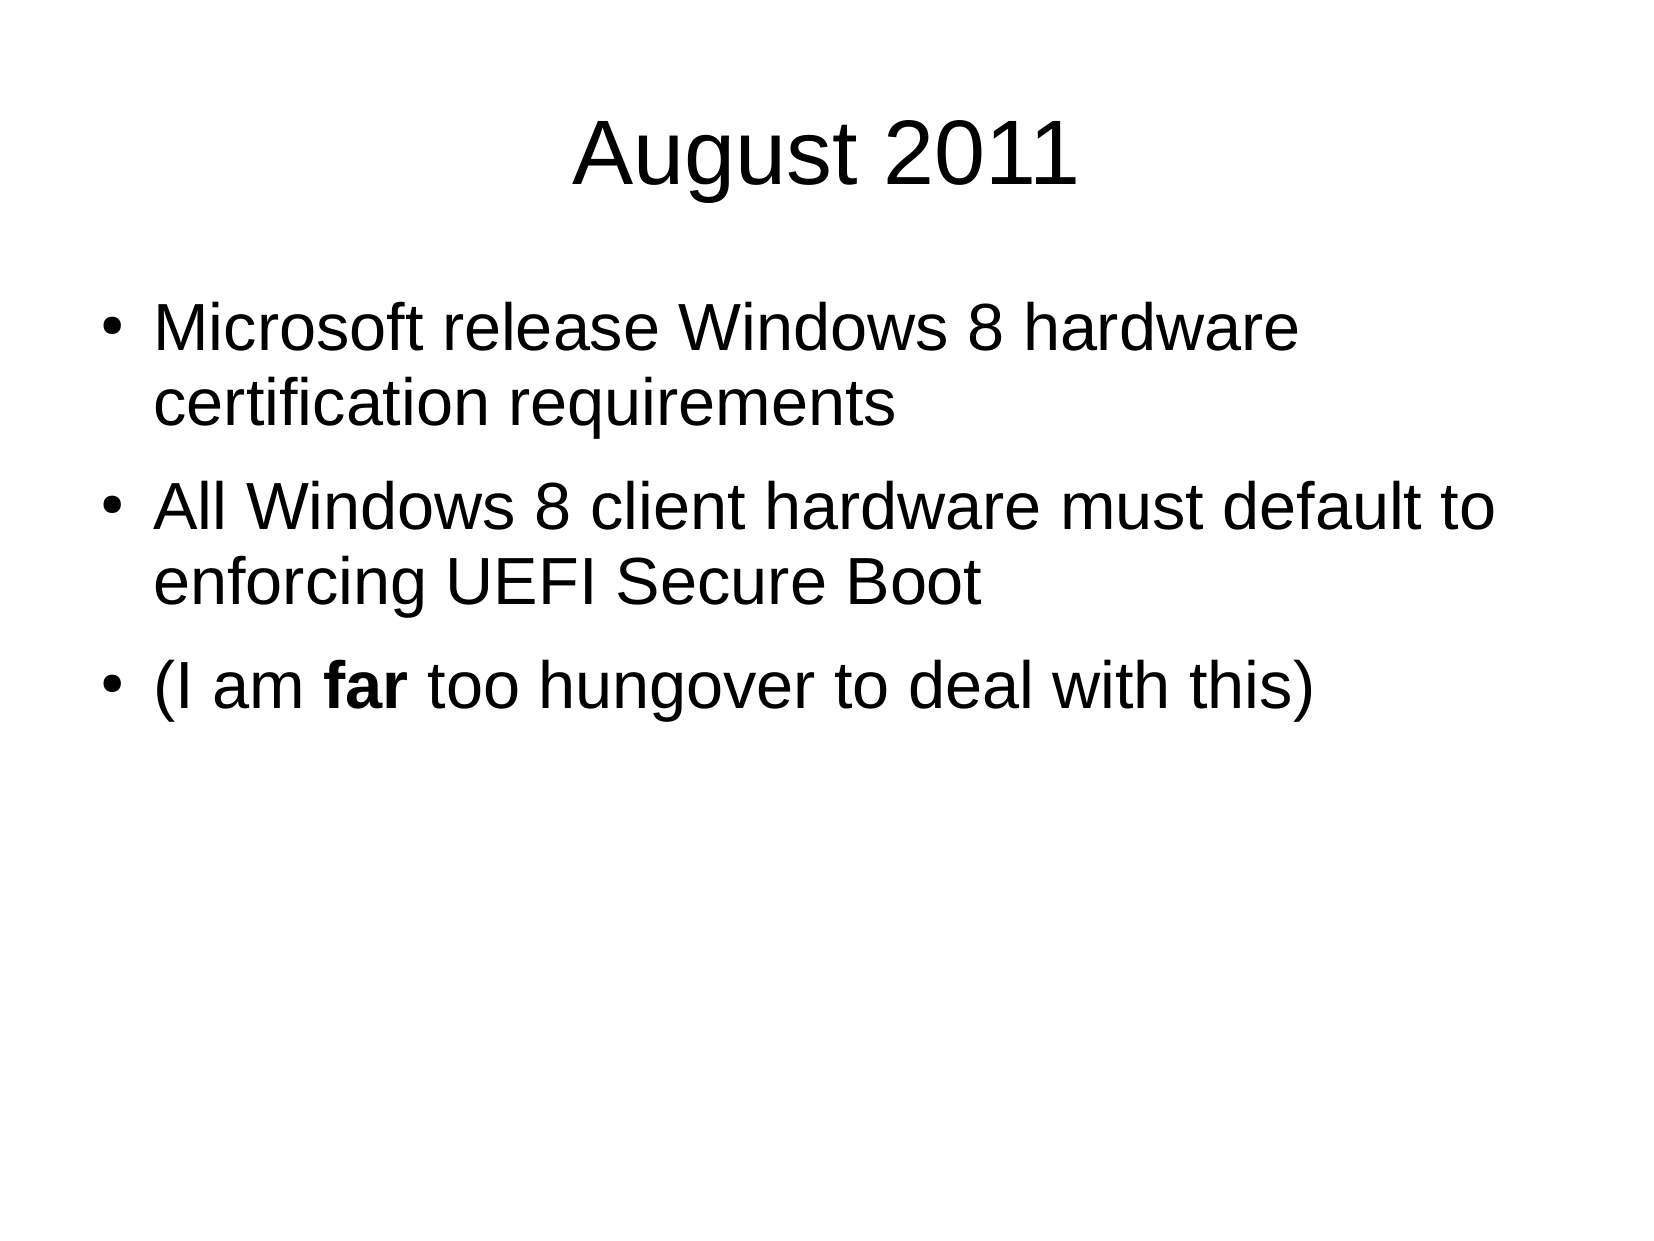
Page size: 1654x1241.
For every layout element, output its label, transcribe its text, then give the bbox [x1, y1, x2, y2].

title August 2011 [82, 49, 1571, 257]
list Microsoft release Windows 8 hardware certification requirements All Windows 8 client hardware must default to enforcing UEFI Secure Boot (I am far too hungover to deal with this) [82, 290, 1538, 1010]
